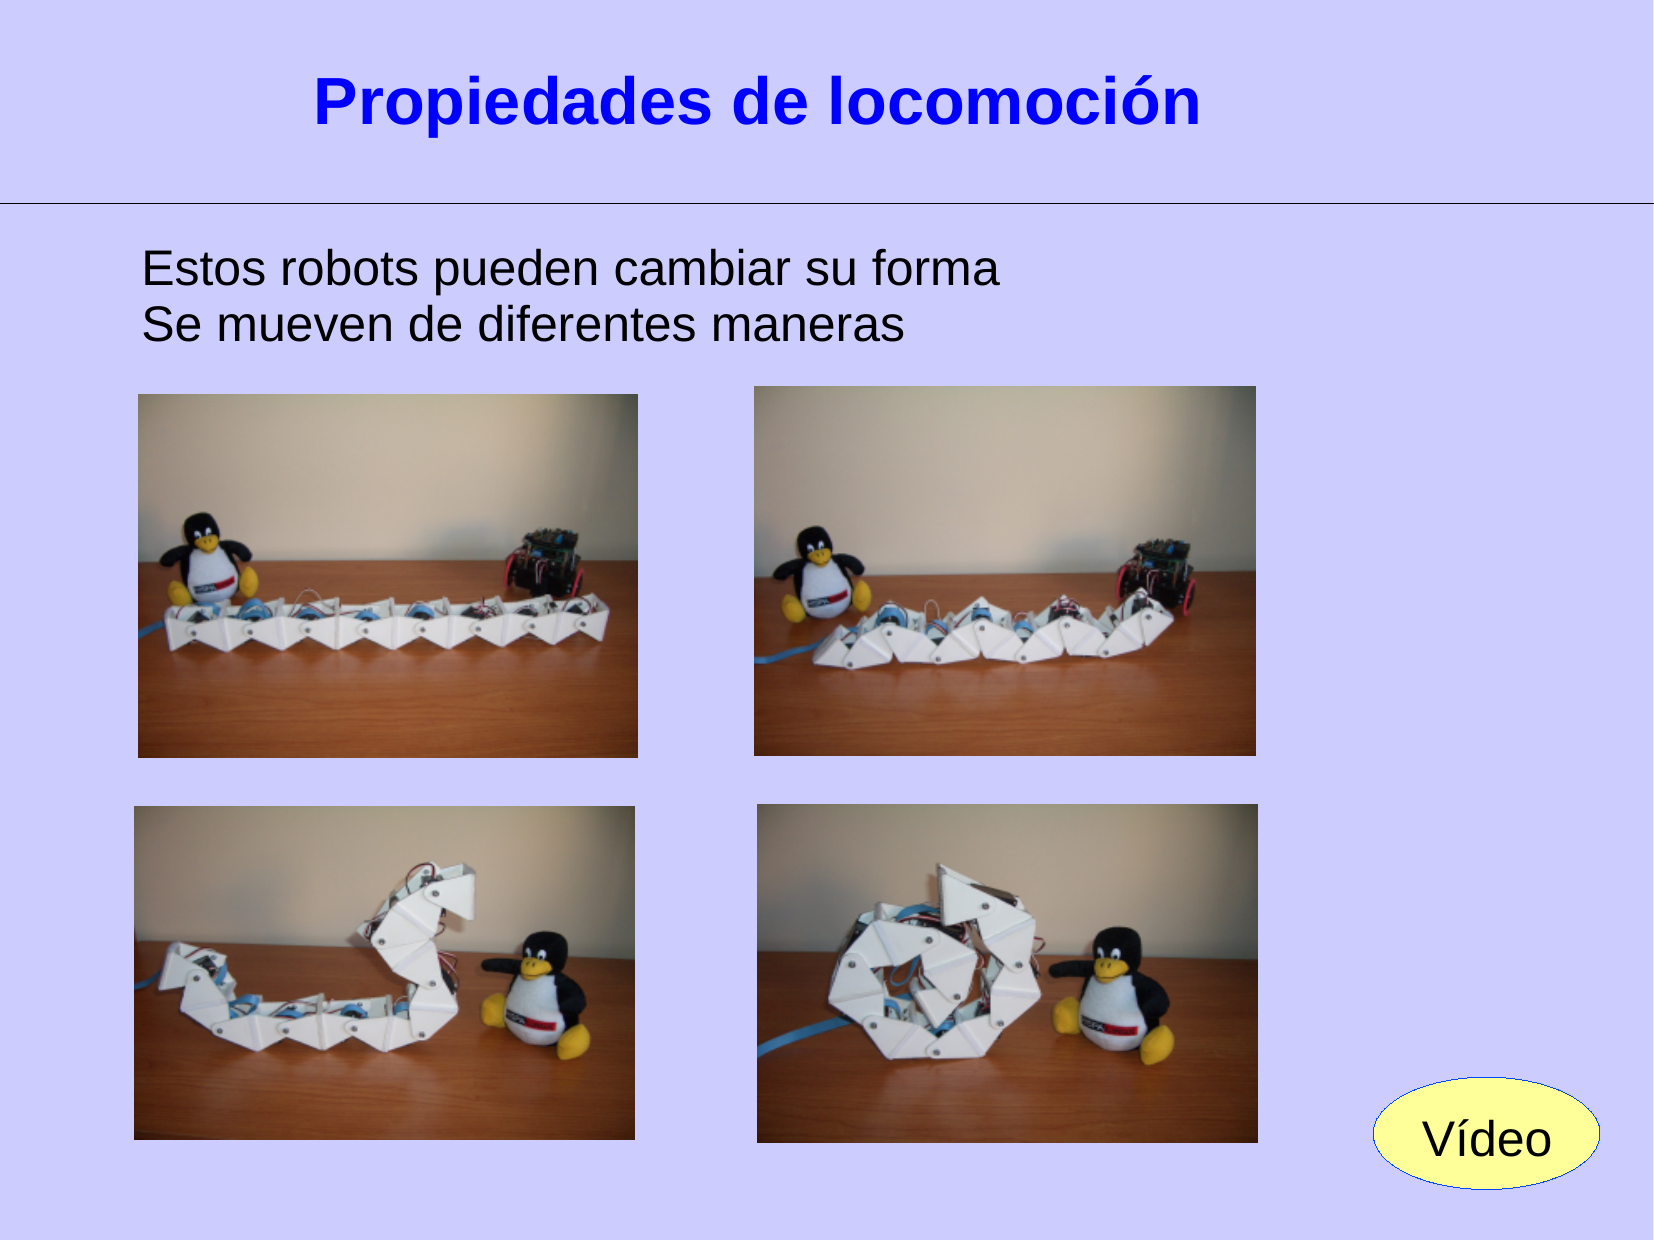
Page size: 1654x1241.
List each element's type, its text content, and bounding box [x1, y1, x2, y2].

picture [754, 386, 1256, 756]
text_box [1373, 1077, 1600, 1190]
title Propiedades de locomoción [120, 0, 1396, 191]
picture [757, 804, 1258, 1143]
picture [138, 394, 638, 758]
text_box Vídeo [1421, 1111, 1552, 1168]
picture [134, 806, 635, 1140]
text_box Estos robots pueden cambiar su forma Se mueven de diferentes maneras [127, 240, 1544, 353]
